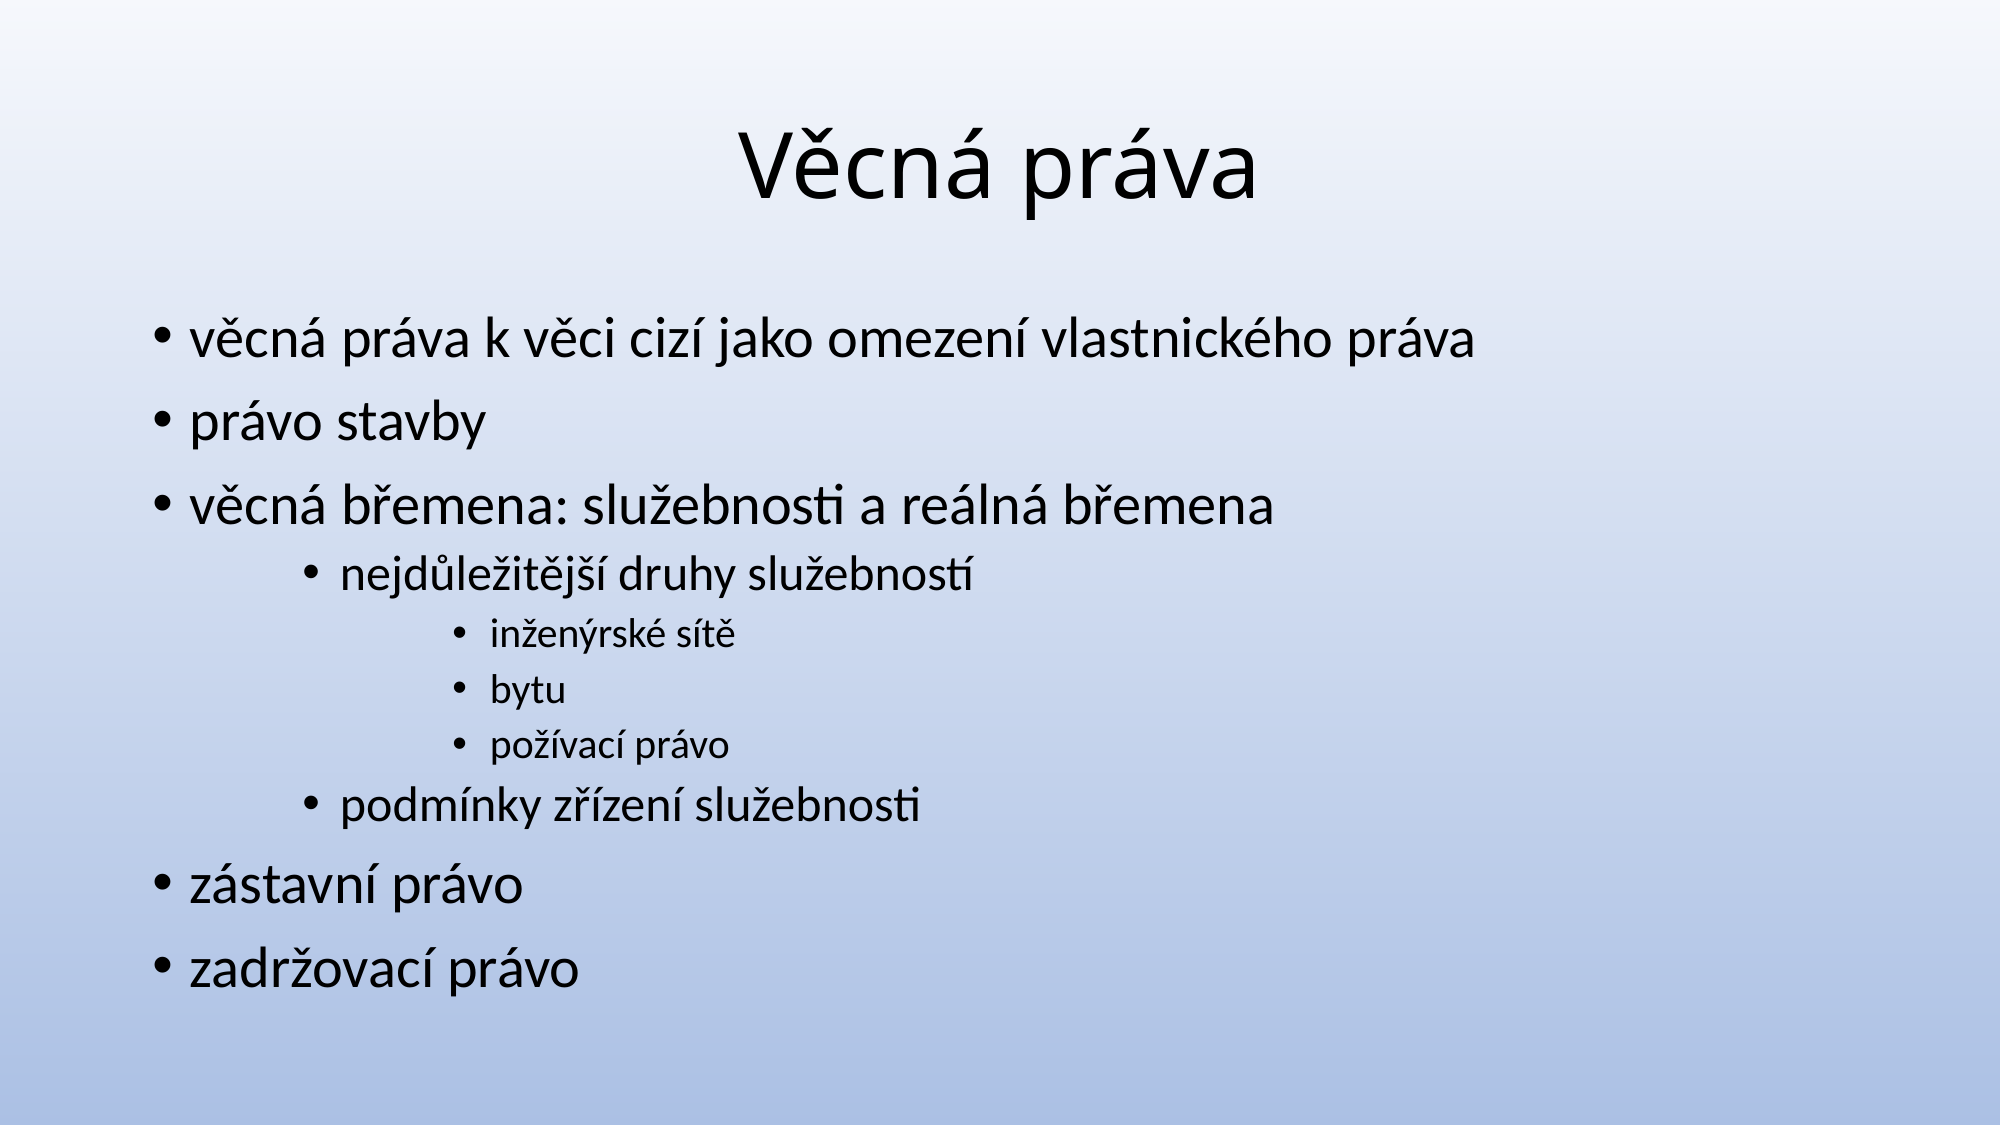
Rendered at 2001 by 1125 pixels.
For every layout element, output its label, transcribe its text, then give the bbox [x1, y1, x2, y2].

title Věcná práva [137, 59, 1863, 278]
list věcná práva k věci cizí jako omezení vlastnického práva právo stavby věcná břemena: služebnosti a reálná břemena nejdůležitější druhy služebností inženýrské sítě bytu požívací právo podmínky zřízení služebnosti zástavní právo zadržovací právo [137, 299, 1863, 1066]
